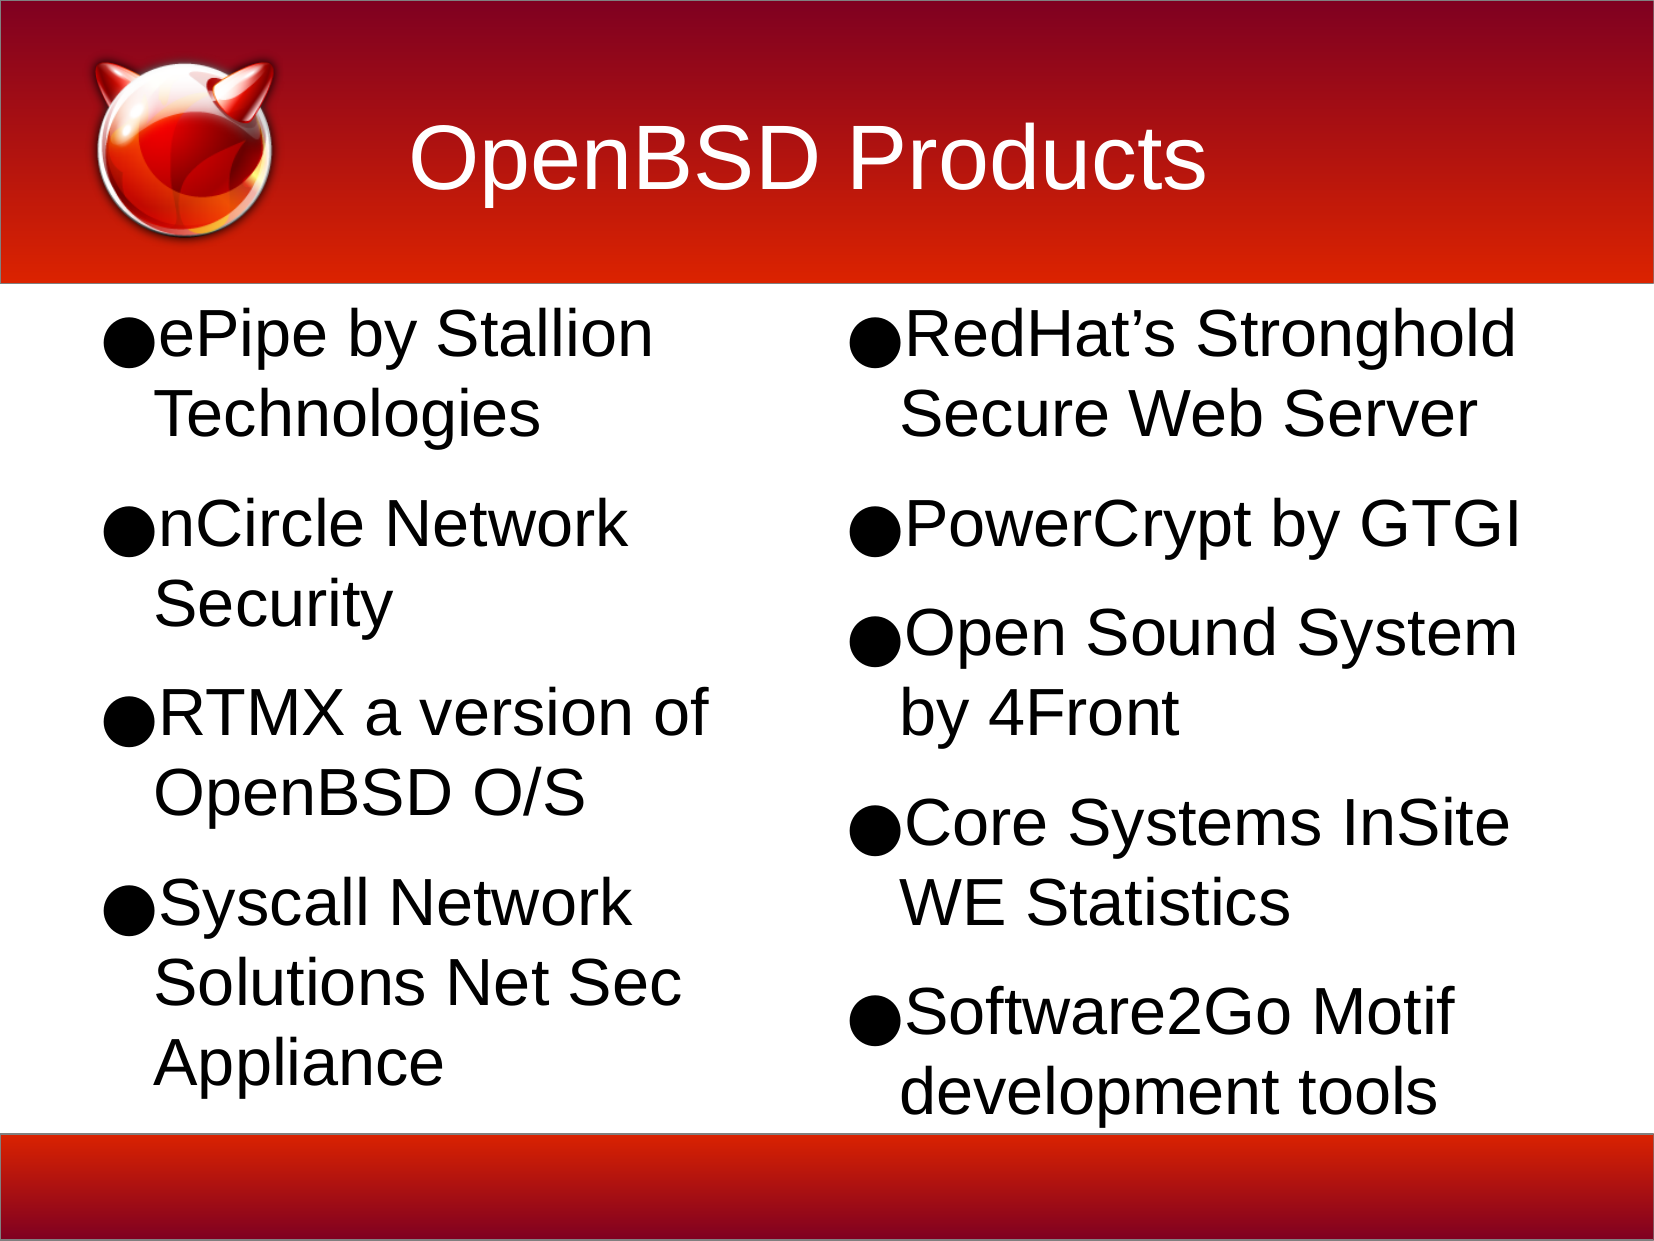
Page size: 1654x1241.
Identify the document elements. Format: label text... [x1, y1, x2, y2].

text_box ePipe by Stallion Technologies nCircle Network Security RTMX a version of OpenBSD O/S Syscall Network Solutions Net Sec Appliance [82, 290, 793, 1010]
text_box RedHat’s Stronghold Secure Web Server PowerCrypt by GTGI Open Sound System by 4Front Core Systems InSite WE Statistics Software2Go Motif development tools [828, 290, 1539, 1010]
text_box OpenBSD Products [82, 49, 1536, 257]
